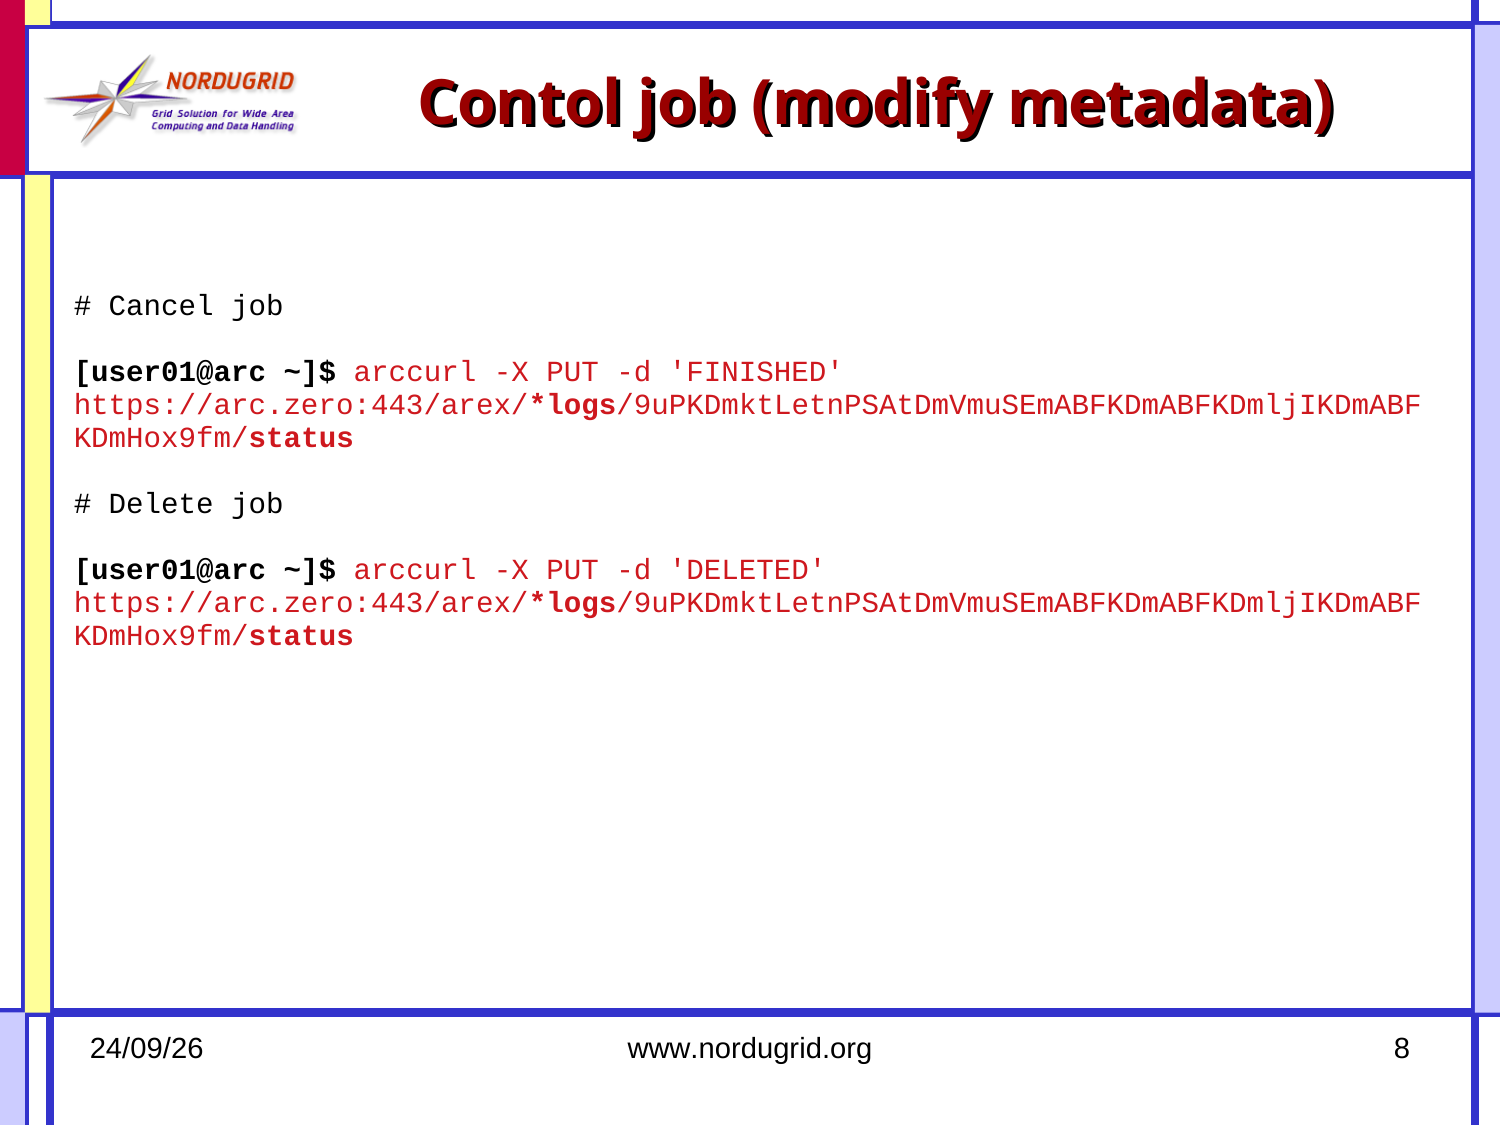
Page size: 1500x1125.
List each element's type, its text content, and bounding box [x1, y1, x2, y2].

title Contol job (modify metadata) [324, 17, 1428, 183]
picture [40, 49, 301, 148]
text_box # Cancel job [user01@arc ~]$ arccurl -X PUT -d 'FINISHED' https://arc.zero:443/arex/*logs/9uPKDmktLetnPSAtDmVmuSEmABFKDmABFKDmljIKDmABFKDmHox9fm/status # Delete job [user01@arc ~]$ arccurl -X PUT -d 'DELETED' https://arc.zero:443/arex/*logs/9uPKDmktLetnPSAtDmVmuSEmABFKDmABFKDmljIKDmABFKDmHox9fm/status [59, 184, 1447, 1004]
